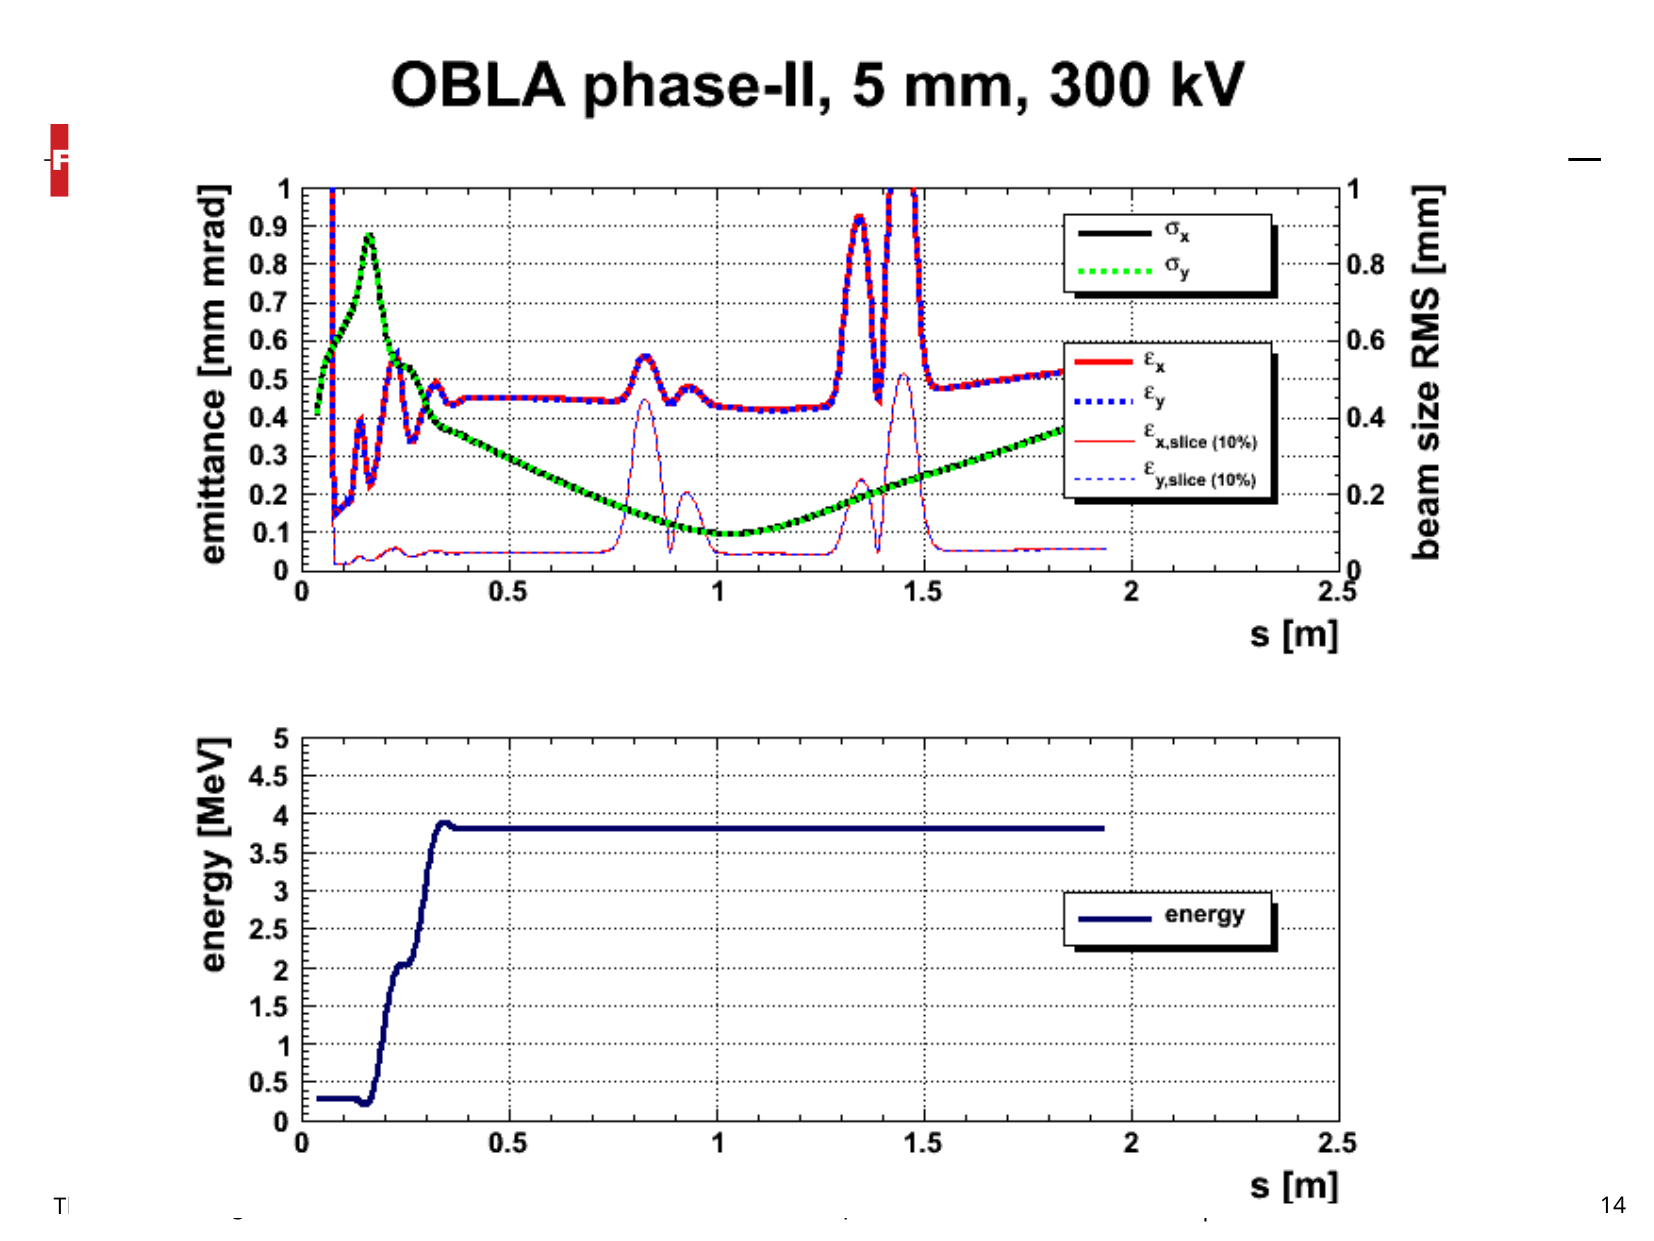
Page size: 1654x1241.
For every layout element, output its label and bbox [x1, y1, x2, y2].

picture [42, 29, 1569, 1218]
